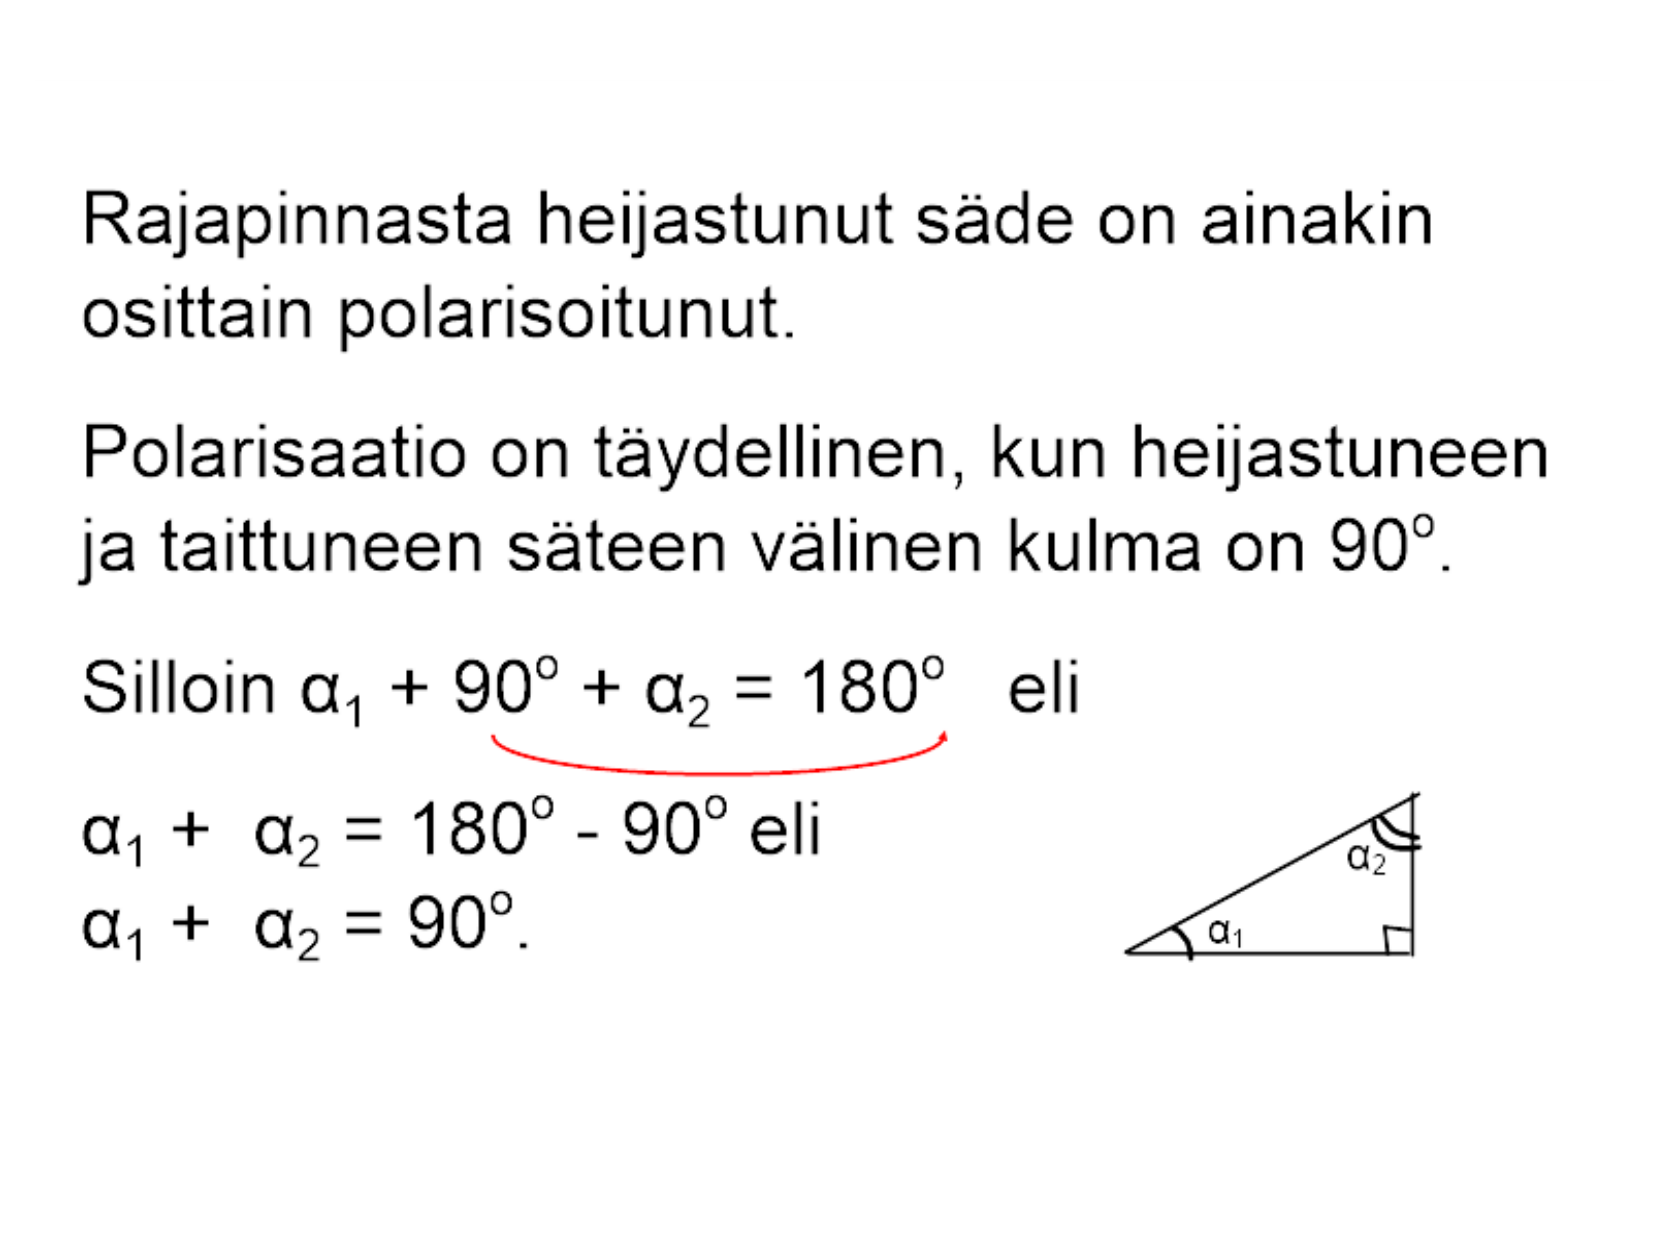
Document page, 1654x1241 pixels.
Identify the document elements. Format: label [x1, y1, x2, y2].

picture [35, 79, 1614, 1040]
